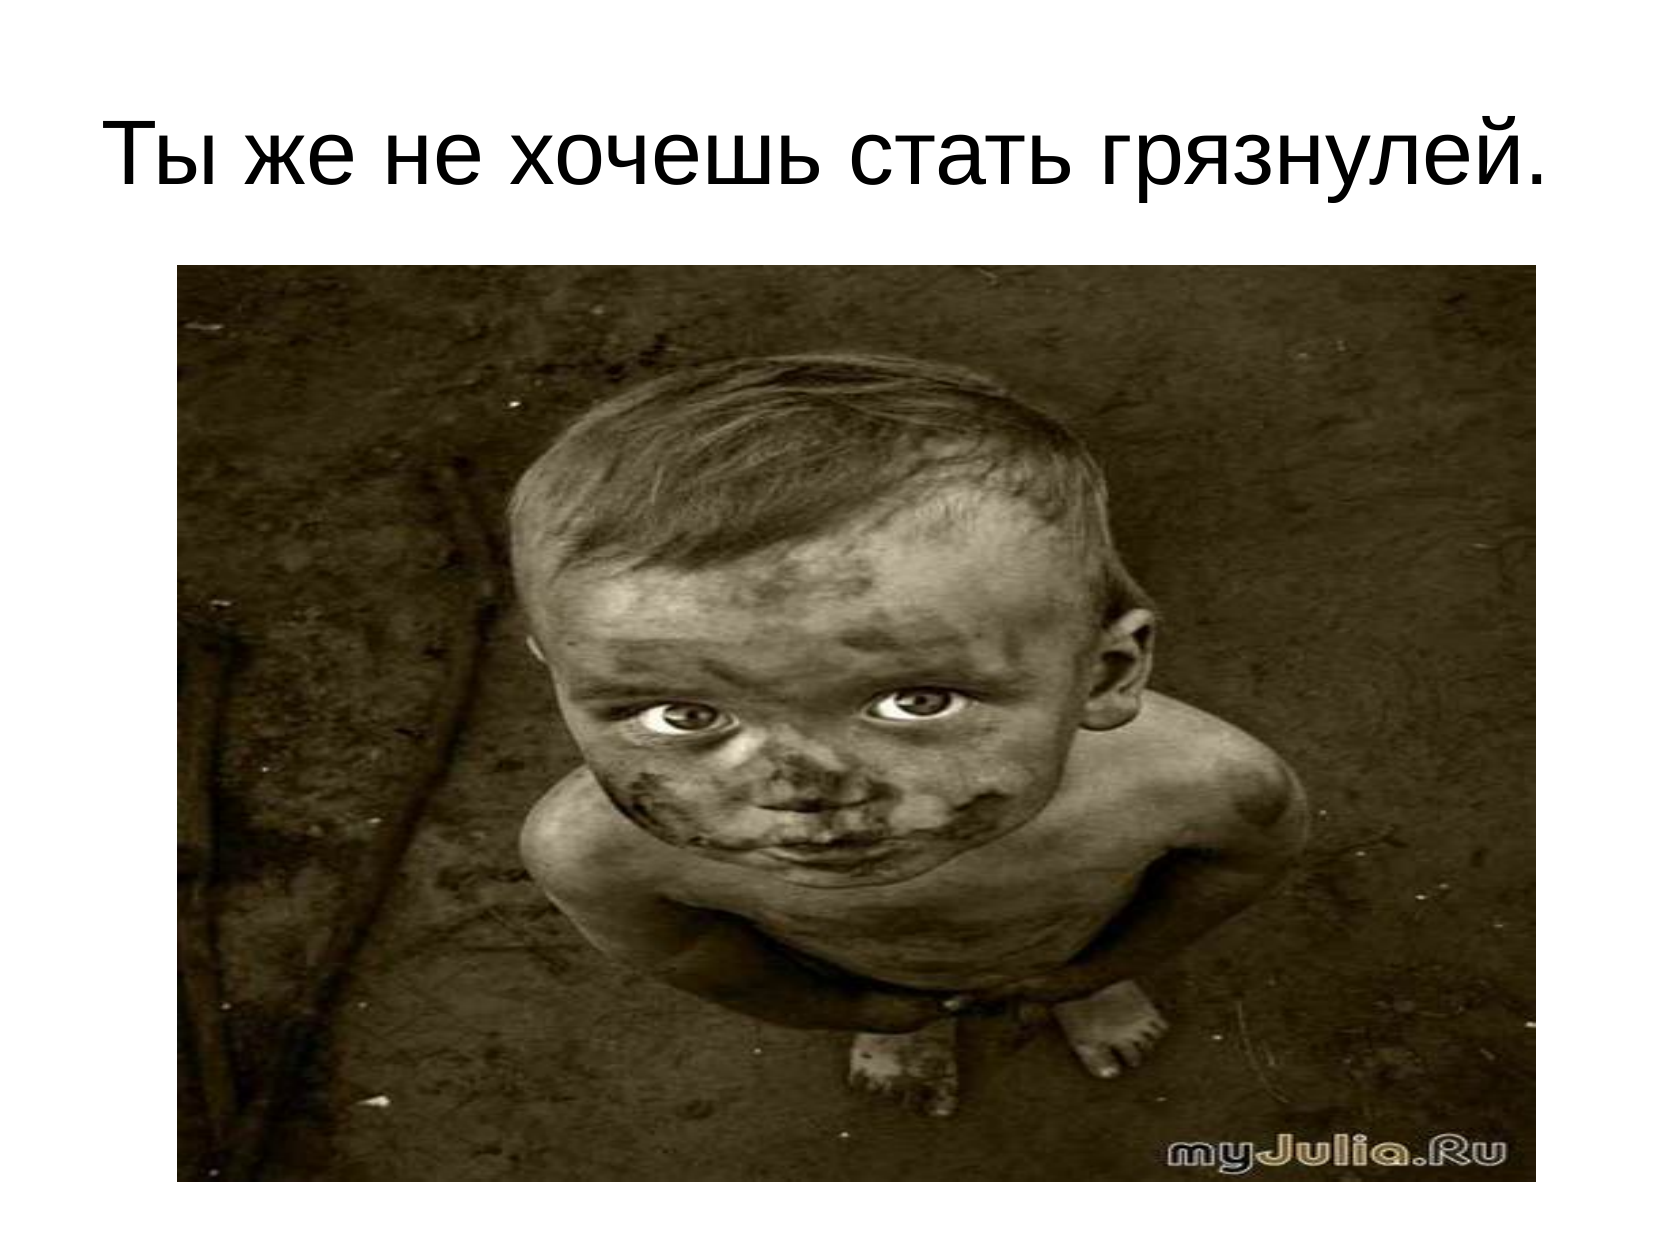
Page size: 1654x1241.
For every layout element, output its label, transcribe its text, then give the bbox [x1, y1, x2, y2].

picture [177, 265, 1536, 1182]
title Ты же не хочешь стать грязнулей. [82, 56, 1571, 250]
